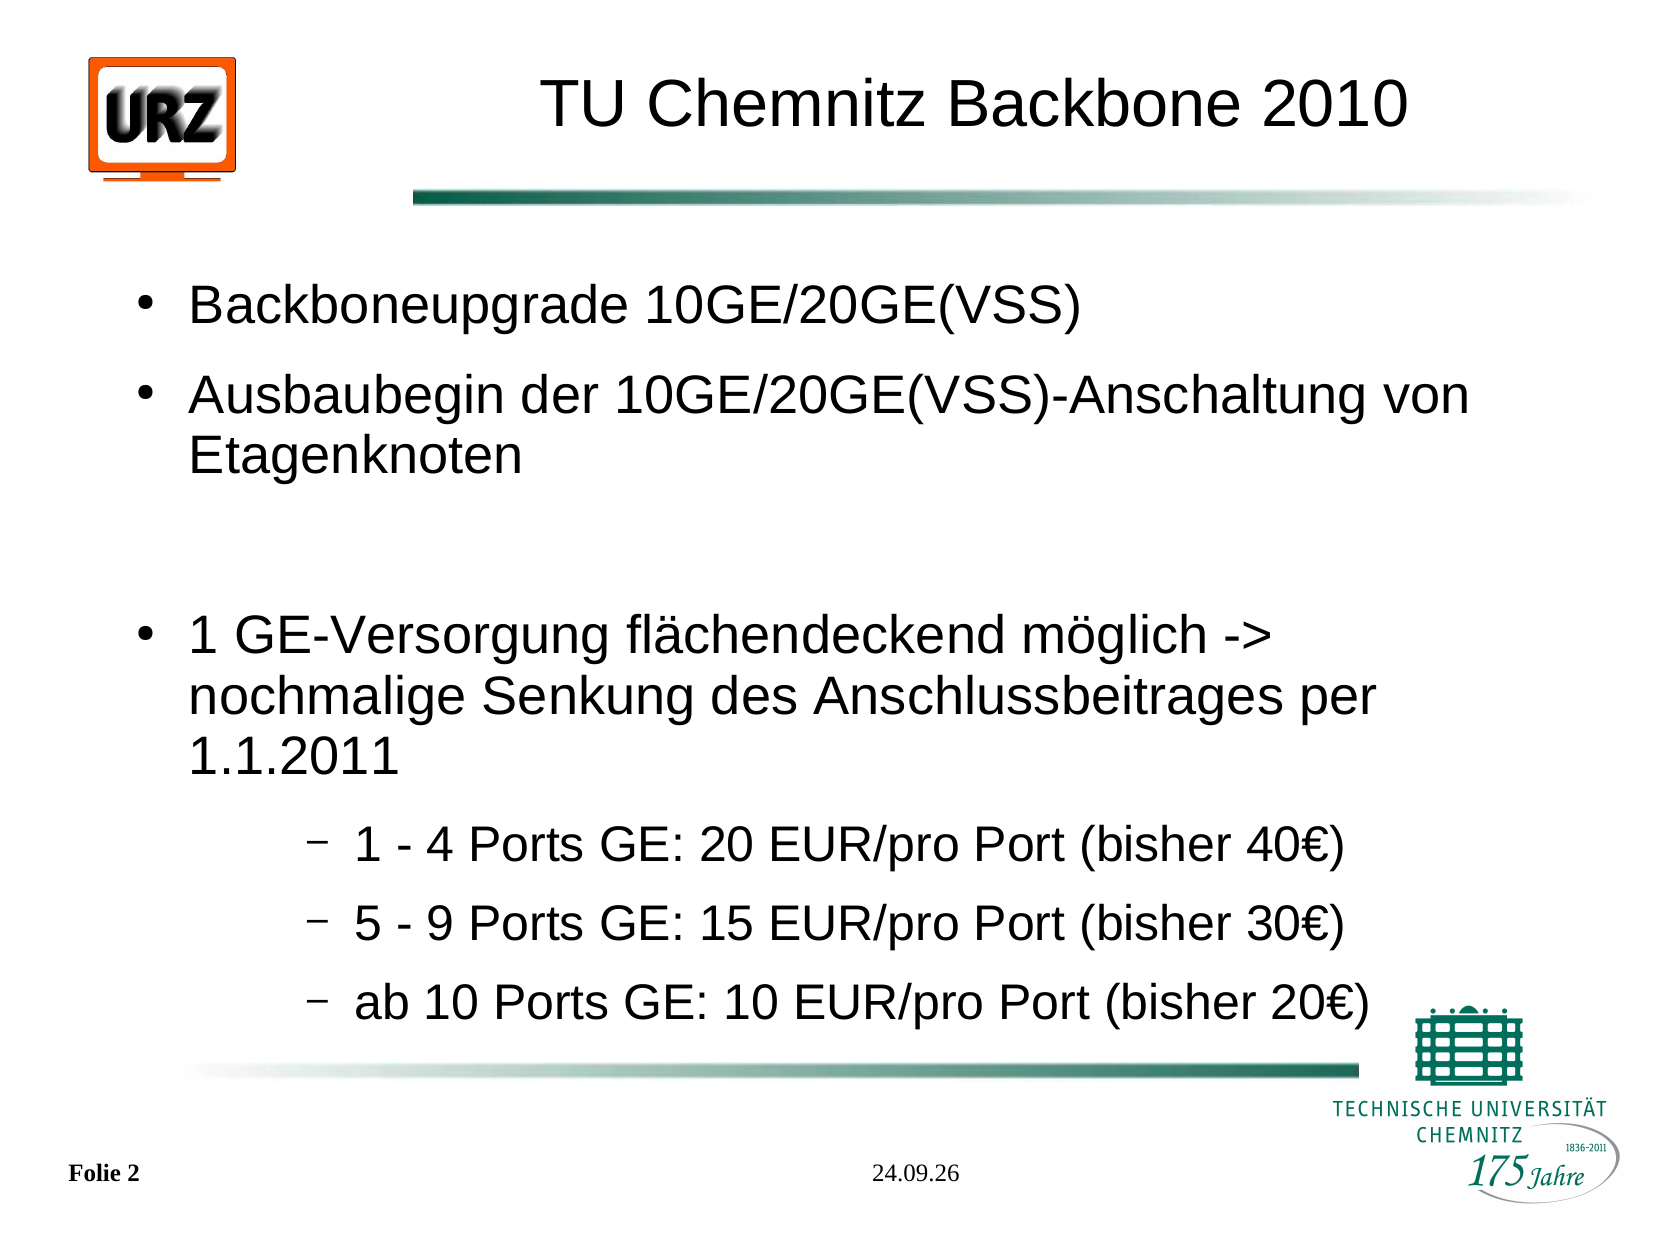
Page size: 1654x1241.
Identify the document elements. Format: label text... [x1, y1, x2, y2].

picture [177, 999, 1625, 1211]
picture [88, 56, 237, 182]
list Backboneupgrade 10GE/20GE(VSS) Ausbaubegin der 10GE/20GE(VSS)-Anschaltung von Etagenknoten 1 GE-Versorgung flächendeckend möglich -> nochmalige Senkung des Anschlussbeitrages per 1.1.2011 1 - 4 Ports GE: 20 EUR/pro Port (bisher 40€) 5 - 9 Ports GE: 15 EUR/pro Port (bisher 30€) ab 10 Ports GE: 10 EUR/pro Port (bisher 20€) [118, 274, 1565, 1019]
picture [413, 188, 1595, 206]
title TU Chemnitz Backbone 2010 [413, 36, 1536, 170]
